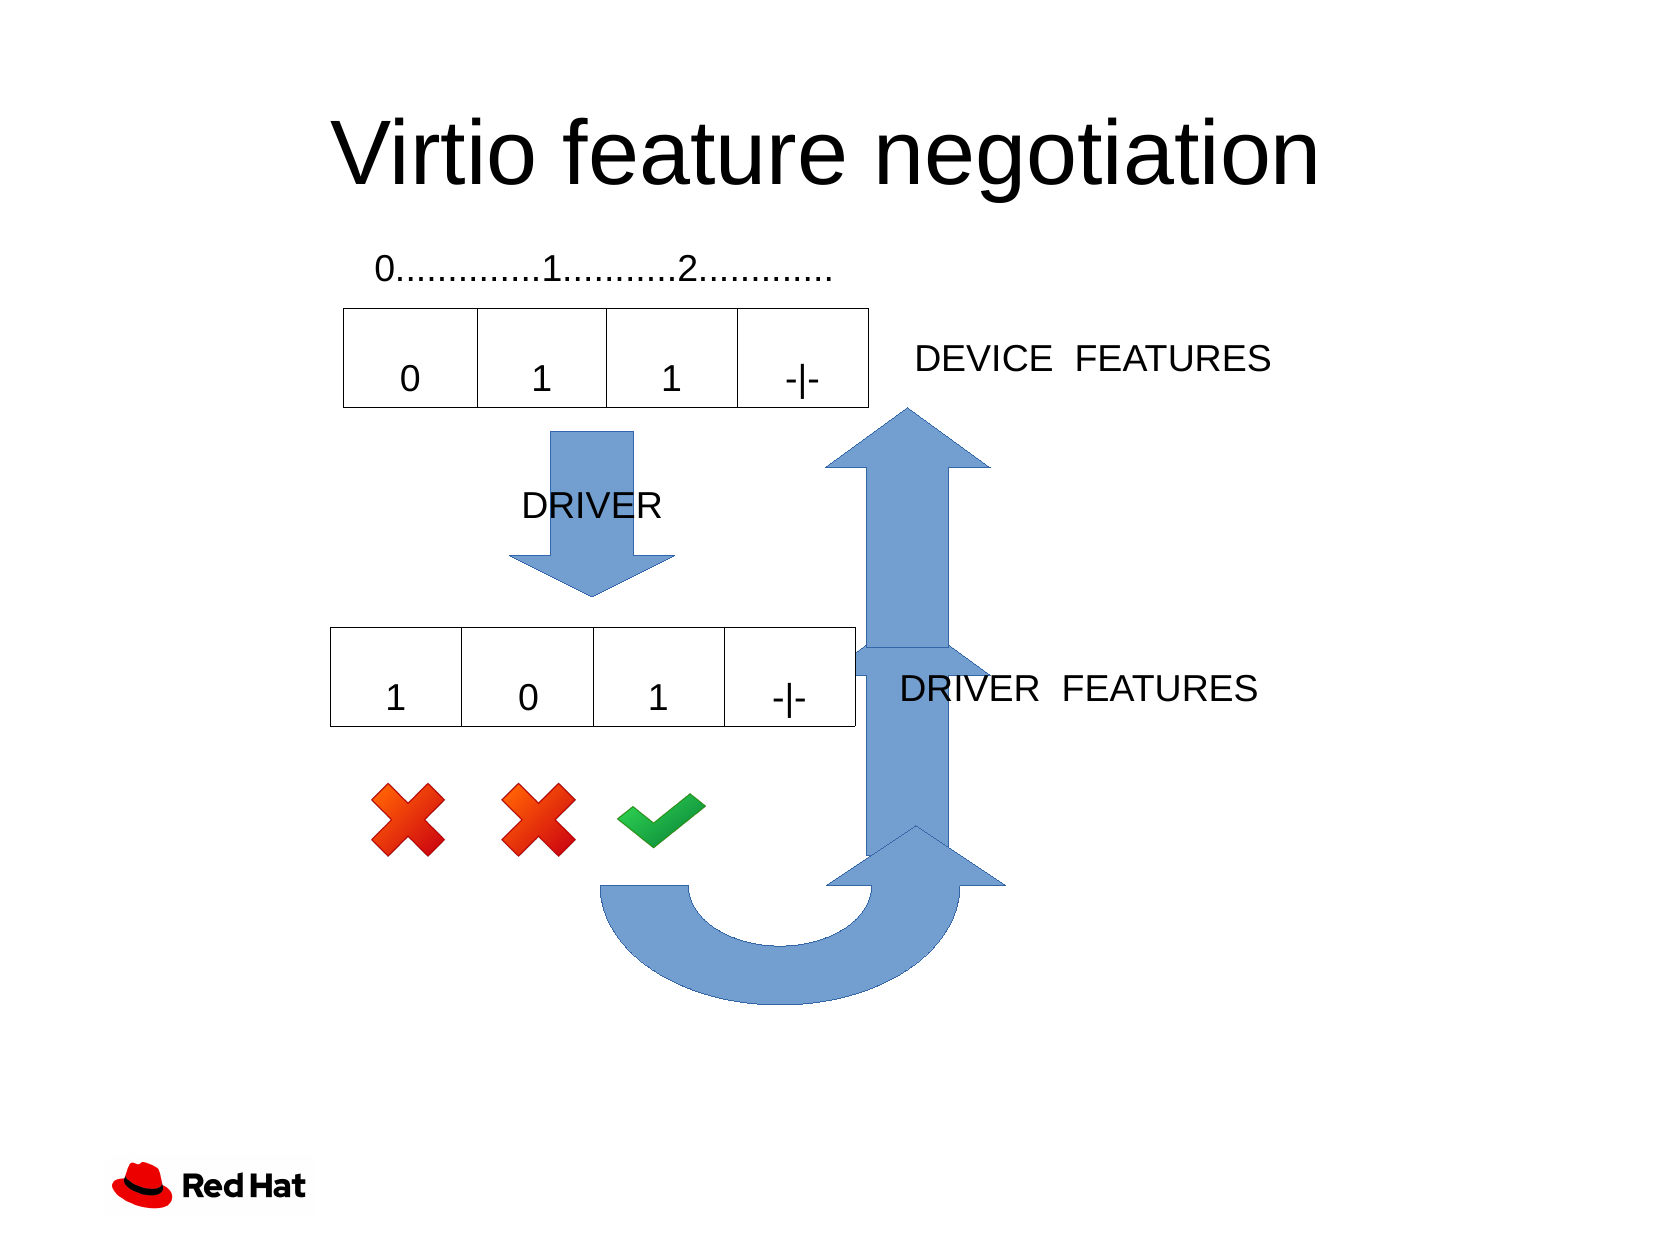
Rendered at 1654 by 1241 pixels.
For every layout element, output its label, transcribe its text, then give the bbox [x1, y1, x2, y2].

table_header 1 [607, 309, 737, 407]
text_box [550, 431, 634, 476]
title Virtio feature negotiation [82, 49, 1571, 257]
table_header 0 [344, 309, 477, 407]
text_box DRIVER [457, 476, 728, 534]
table_header 1 [331, 628, 461, 726]
picture [345, 757, 470, 882]
text_box DRIVER FEATURES [884, 660, 1290, 717]
text_box [600, 407, 1006, 1005]
table_header 0 [462, 628, 593, 726]
table_header 1 [594, 628, 724, 726]
text_box 0..............1...........2............. [359, 240, 870, 297]
text_box DEVICE FEATURES [899, 330, 1335, 387]
picture [475, 757, 721, 882]
table_header -|- [738, 309, 868, 407]
table_header 1 [478, 309, 606, 407]
text_box [509, 534, 675, 597]
table_header -|- [725, 628, 855, 726]
picture [105, 1154, 314, 1216]
